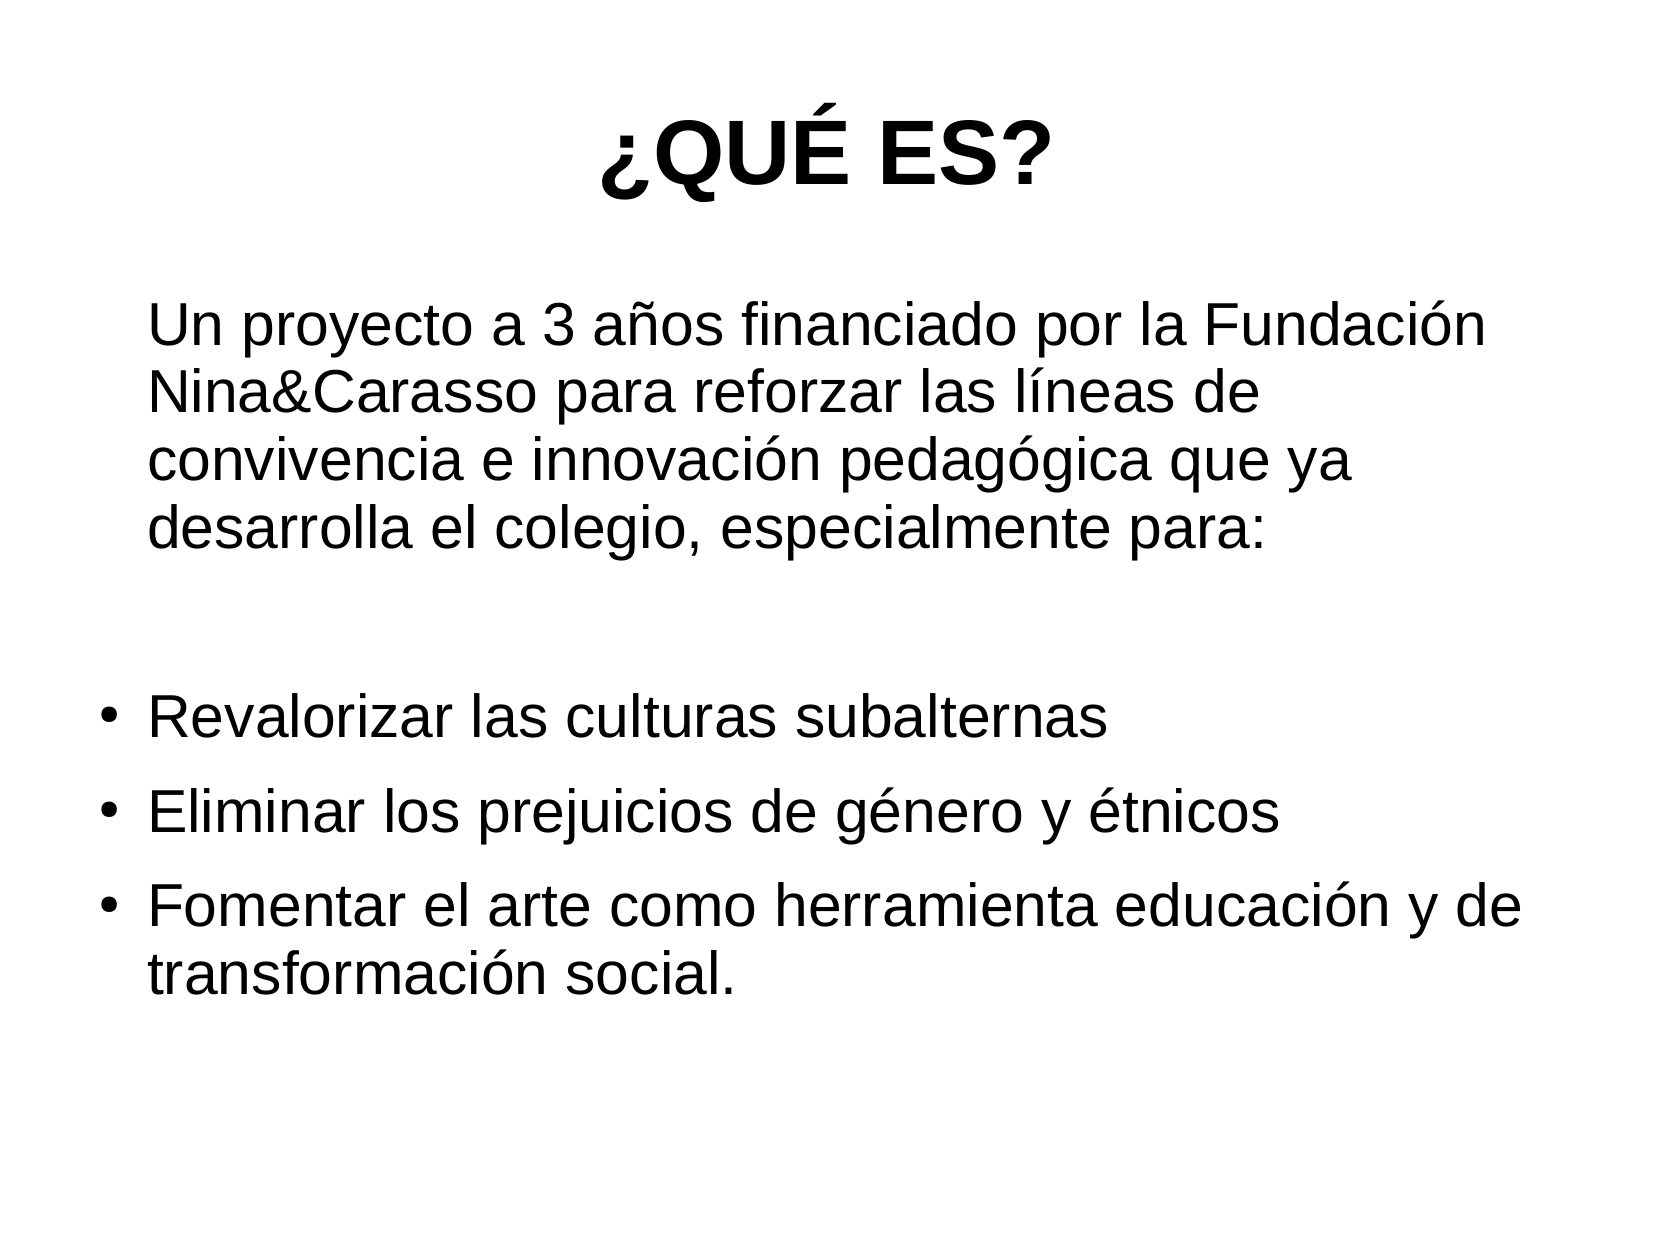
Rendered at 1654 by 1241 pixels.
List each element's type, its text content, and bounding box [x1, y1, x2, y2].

list Un proyecto a 3 años financiado por la Fundación Nina&Carasso para reforzar las líneas de convivencia e innovación pedagógica que ya desarrolla el colegio, especialmente para: Revalorizar las culturas subalternas Eliminar los prejuicios de género y étnicos Fomentar el arte como herramienta educación y de transformación social. [82, 290, 1571, 1010]
title ¿QUÉ ES? [82, 49, 1571, 257]
